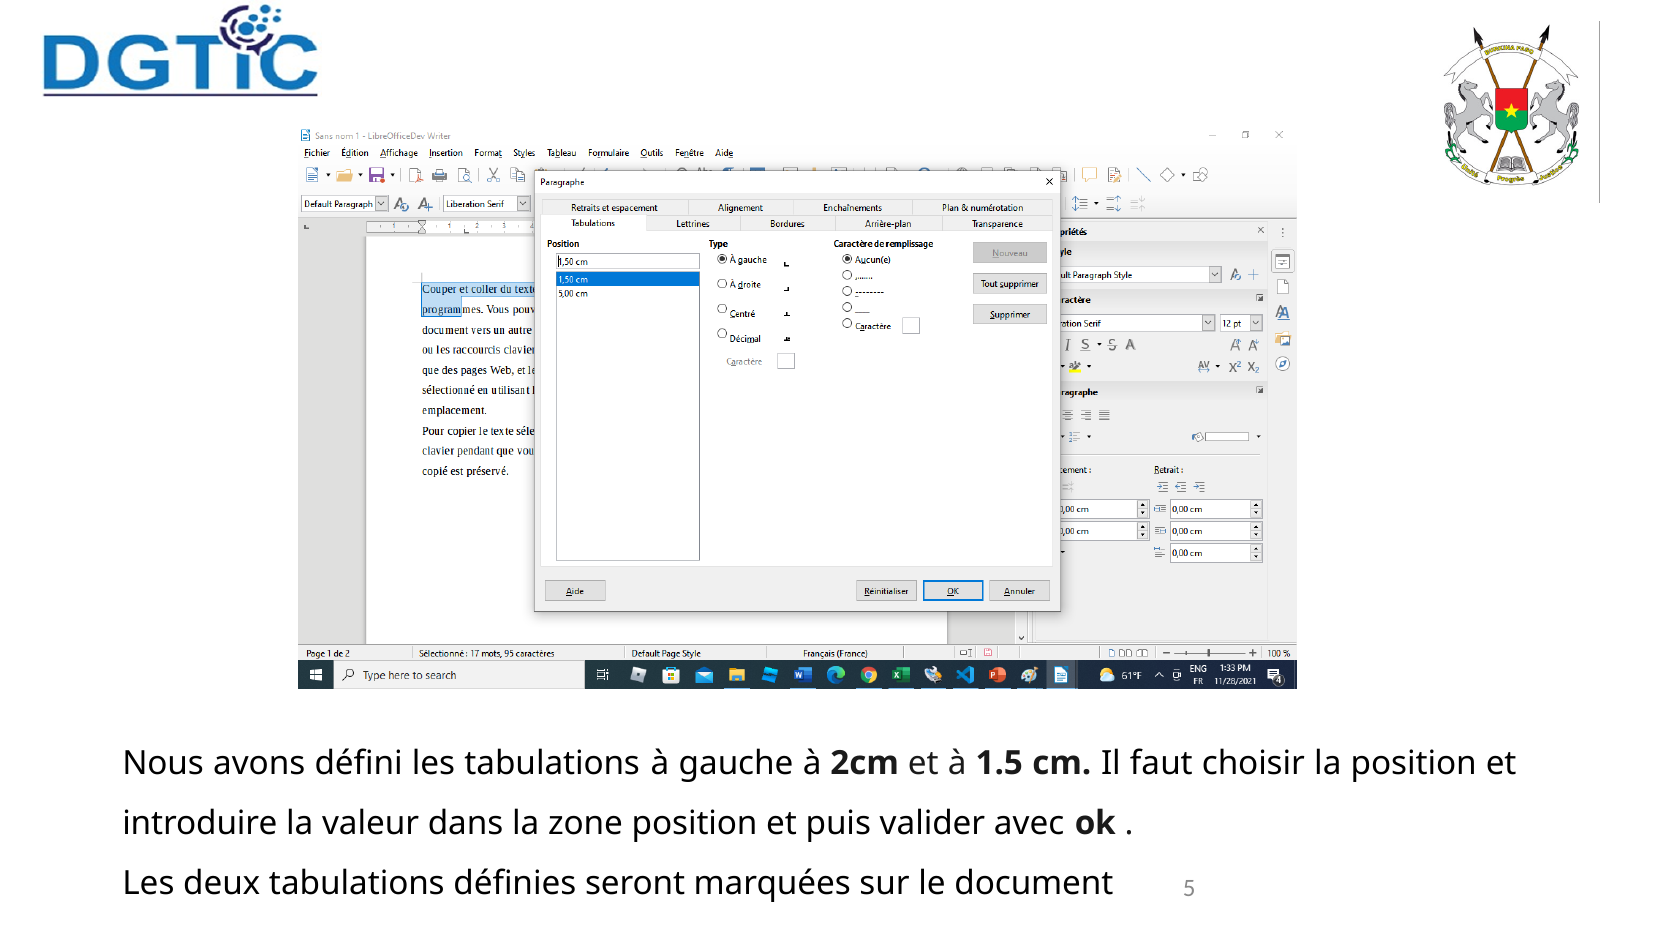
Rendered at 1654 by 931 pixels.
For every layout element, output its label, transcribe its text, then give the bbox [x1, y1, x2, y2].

picture [1435, 21, 1600, 203]
text_box <numéro> [1167, 862, 1540, 912]
text_box Nous avons défini les tabulations à gauche à 2cm et à 1.5 cm. Il faut choisir la position et introduire la valeur dans la zone position et puis valider avec ok . Les deux tabulations définies seront marquées sur le document [107, 714, 1566, 931]
picture [298, 127, 1297, 689]
picture [40, 0, 322, 97]
